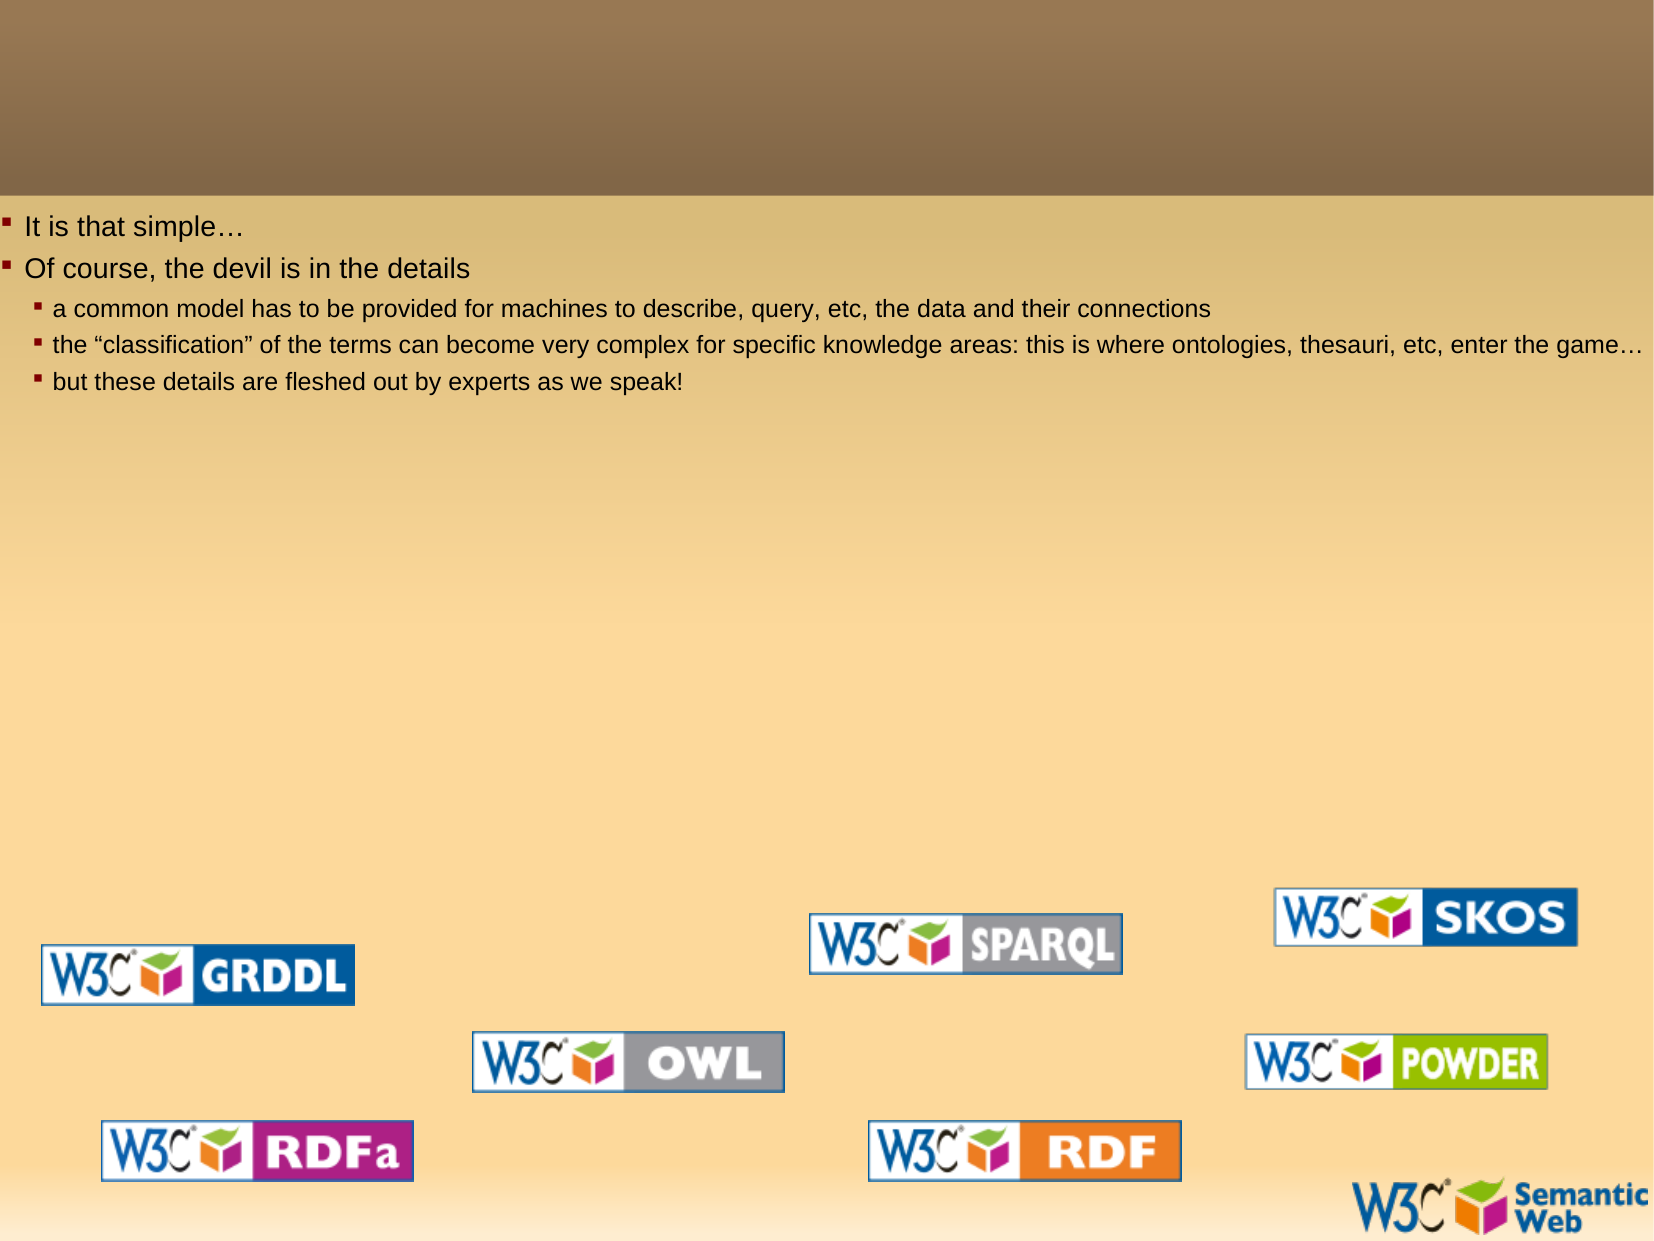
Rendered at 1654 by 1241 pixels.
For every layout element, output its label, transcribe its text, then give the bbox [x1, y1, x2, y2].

list It is that simple… Of course, the devil is in the details a common model has to be provided for machines to describe, query, etc, the data and their connections the “classification” of the terms can become very complex for specific knowledge areas: this is where ontologies, thesauri, etc, enter the game… but these details are fleshed out by experts as we speak! [0, 207, 1654, 403]
picture [0, 0, 1654, 207]
picture [0, 403, 1654, 1241]
